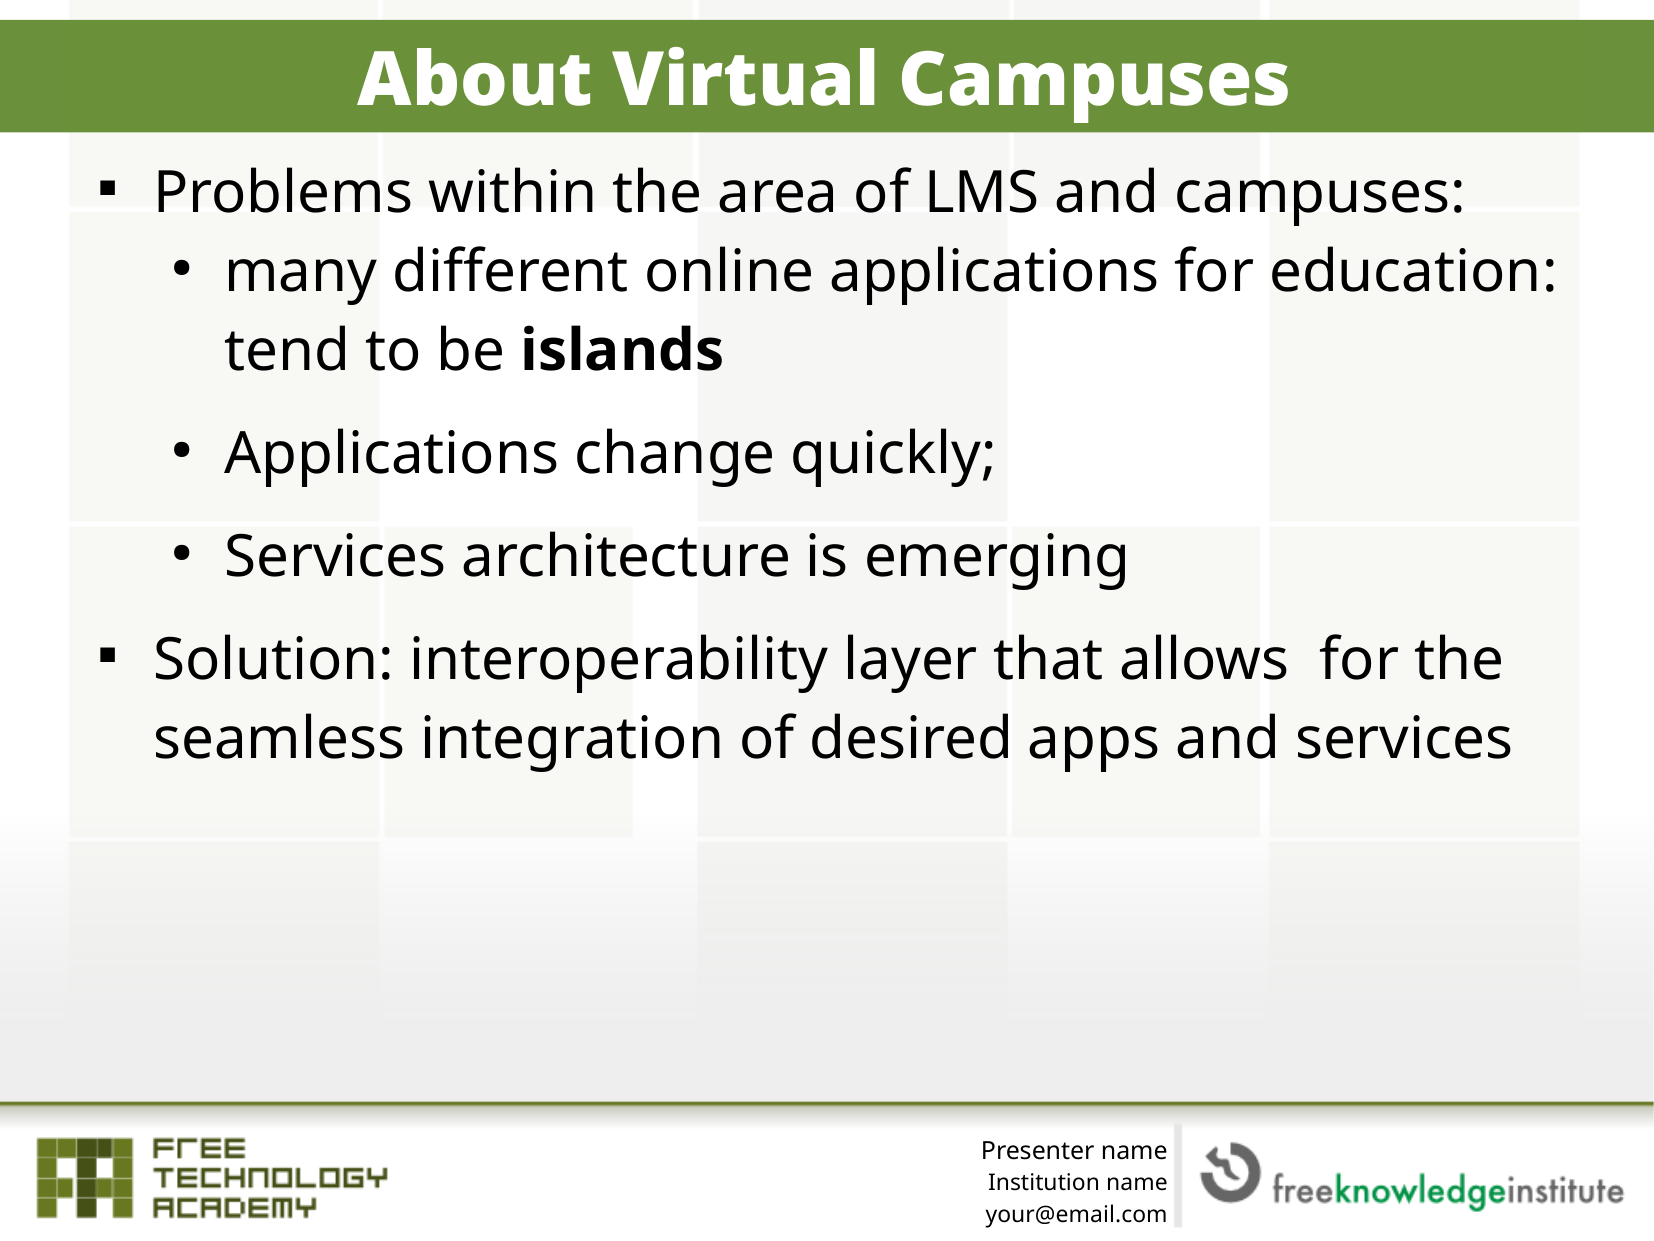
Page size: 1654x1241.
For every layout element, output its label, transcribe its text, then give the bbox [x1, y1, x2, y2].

picture [0, 133, 1654, 1241]
list Problems within the area of LMS and campuses: many different online applications for education: tend to be islands Applications change quickly; Services architecture is emerging Solution: interoperability layer that allows for the seamless integration of desired apps and services [82, 150, 1571, 954]
title About Virtual Campuses [37, 32, 1613, 120]
picture [0, 0, 1654, 19]
